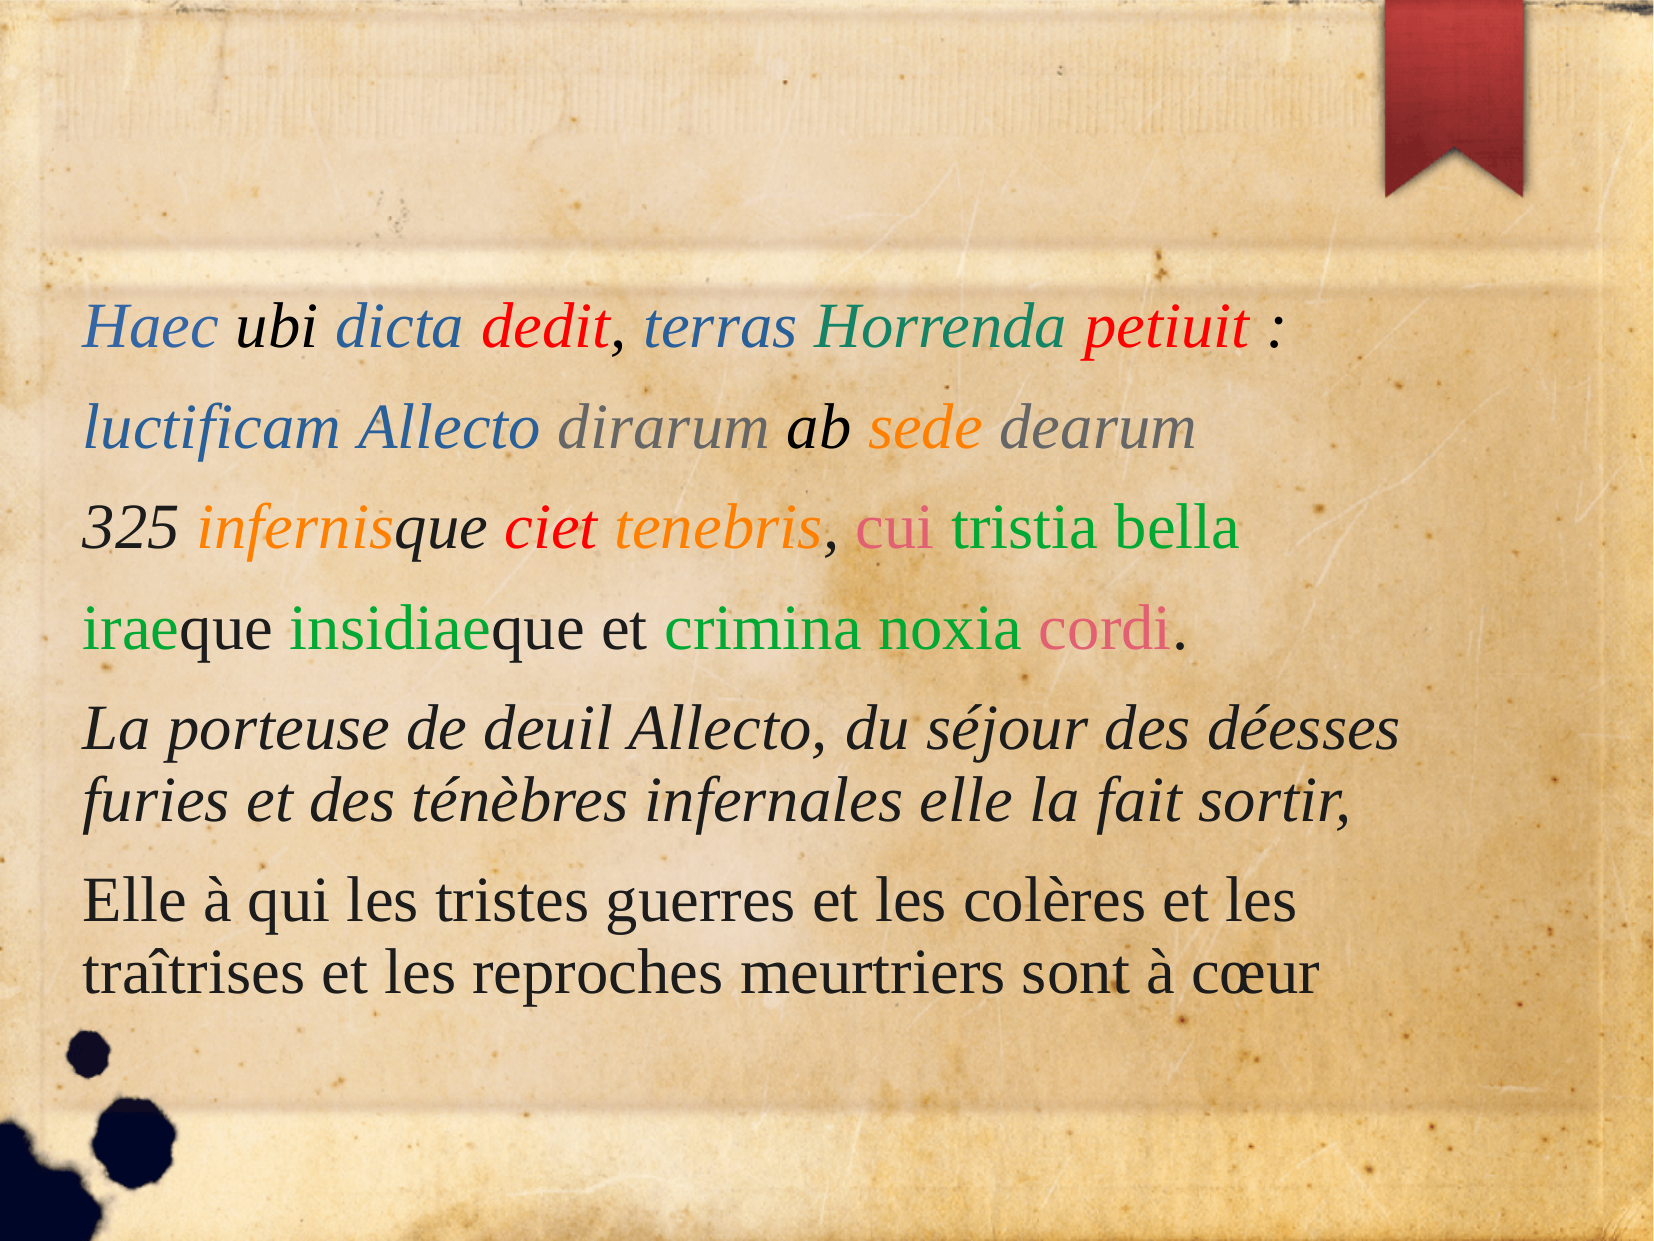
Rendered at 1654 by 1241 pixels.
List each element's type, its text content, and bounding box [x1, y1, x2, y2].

picture [0, 0, 1654, 1241]
list Haec ubi dicta dedit, terras Horrenda petiuit : luctificam Allecto dirarum ab sede dearum 325 infernisque ciet tenebris, cui tristia bella iraeque insidiaeque et crimina noxia cordi. La porteuse de deuil Allecto, du séjour des déesses furies et des ténèbres infernales elle la fait sortir, Elle à qui les tristes guerres et les colères et les traîtrises et les reproches meurtriers sont à cœur [82, 290, 1538, 1010]
